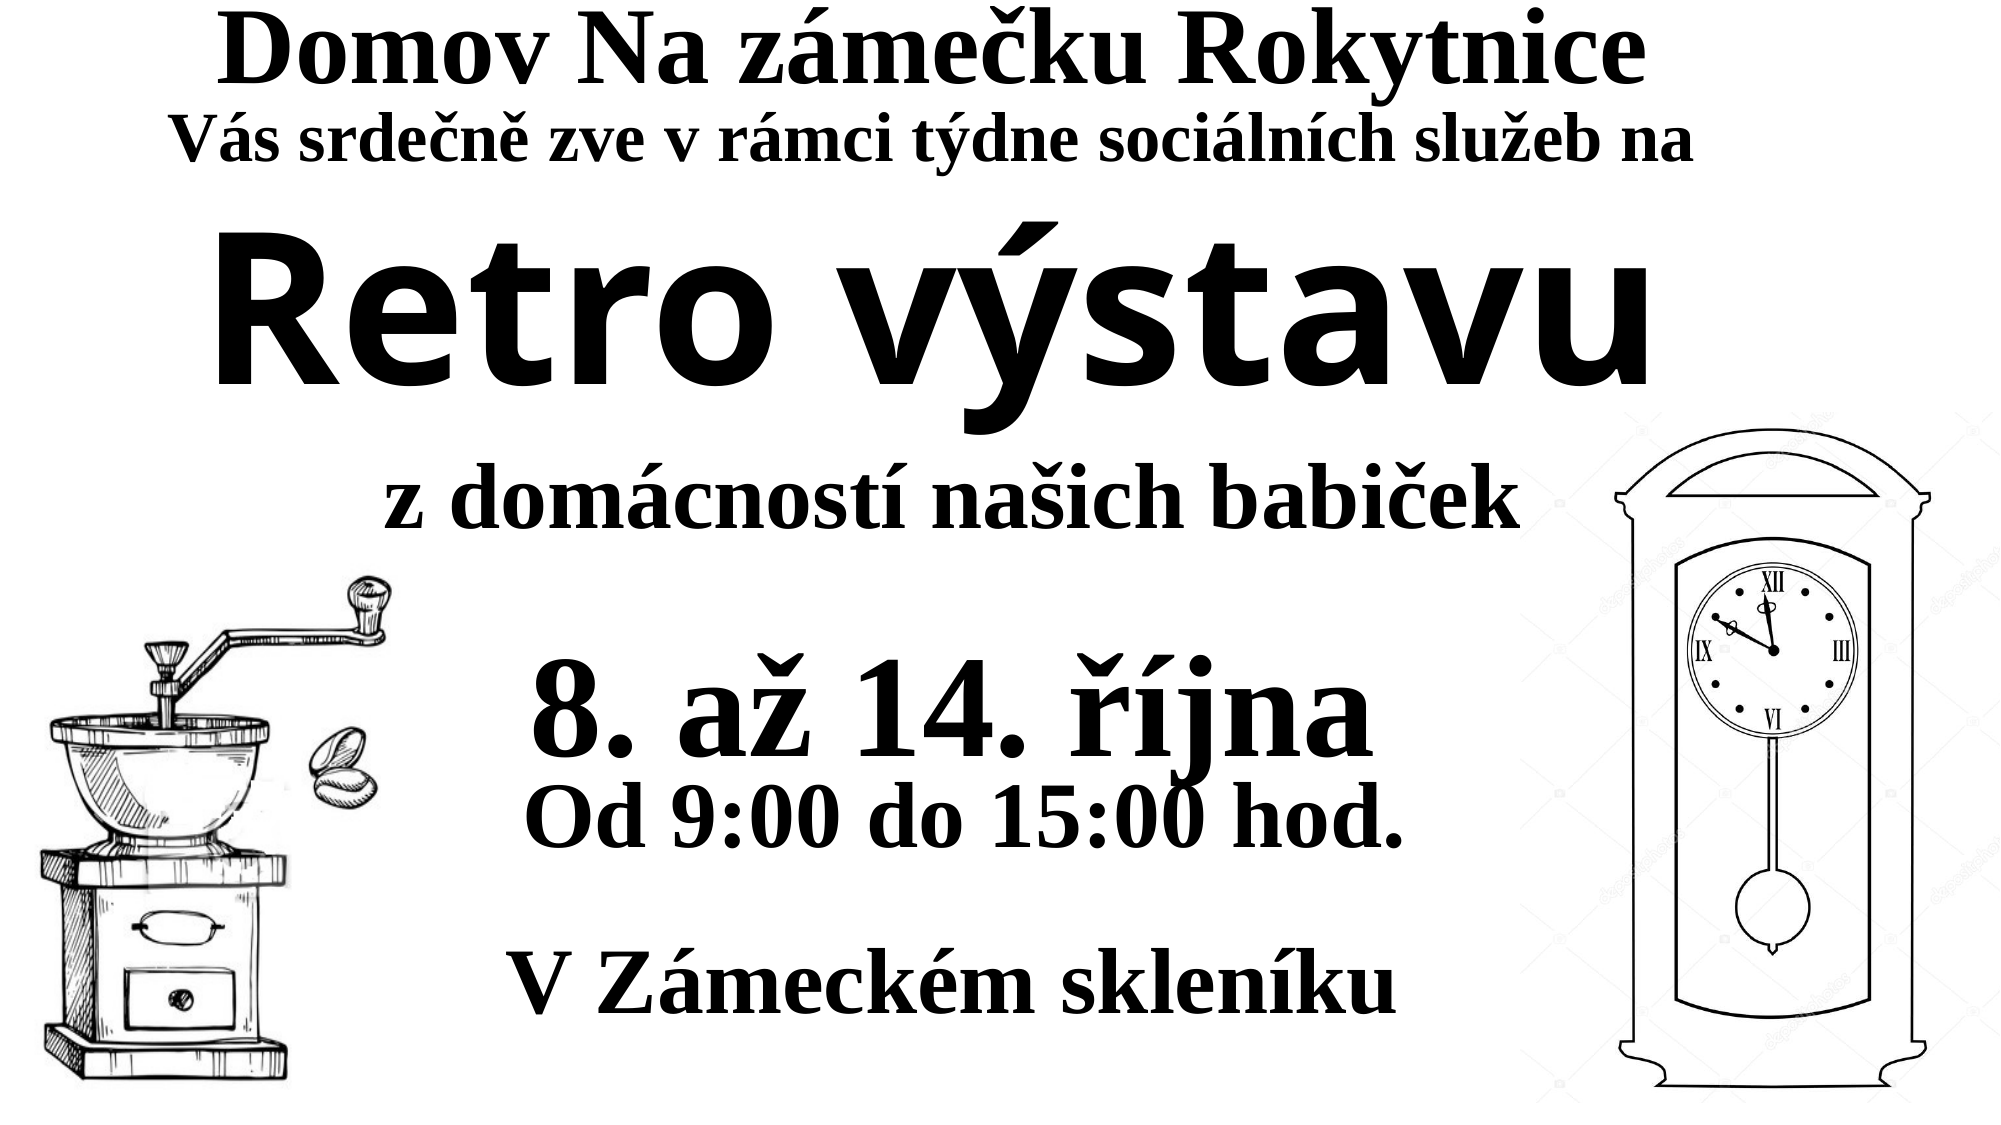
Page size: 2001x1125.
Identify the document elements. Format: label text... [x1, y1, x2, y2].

title Domov Na zámečku Rokytnice Vás srdečně zve v rámci týdne sociálních služeb na Retro výstavu [0, 0, 2000, 444]
picture [1520, 412, 2000, 1103]
picture [15, 541, 419, 1125]
subtitle z domácností našich babiček 8. až 14. října Od 9:00 do 15:00 hod. V Zámeckém skleníku [207, 471, 1520, 1103]
